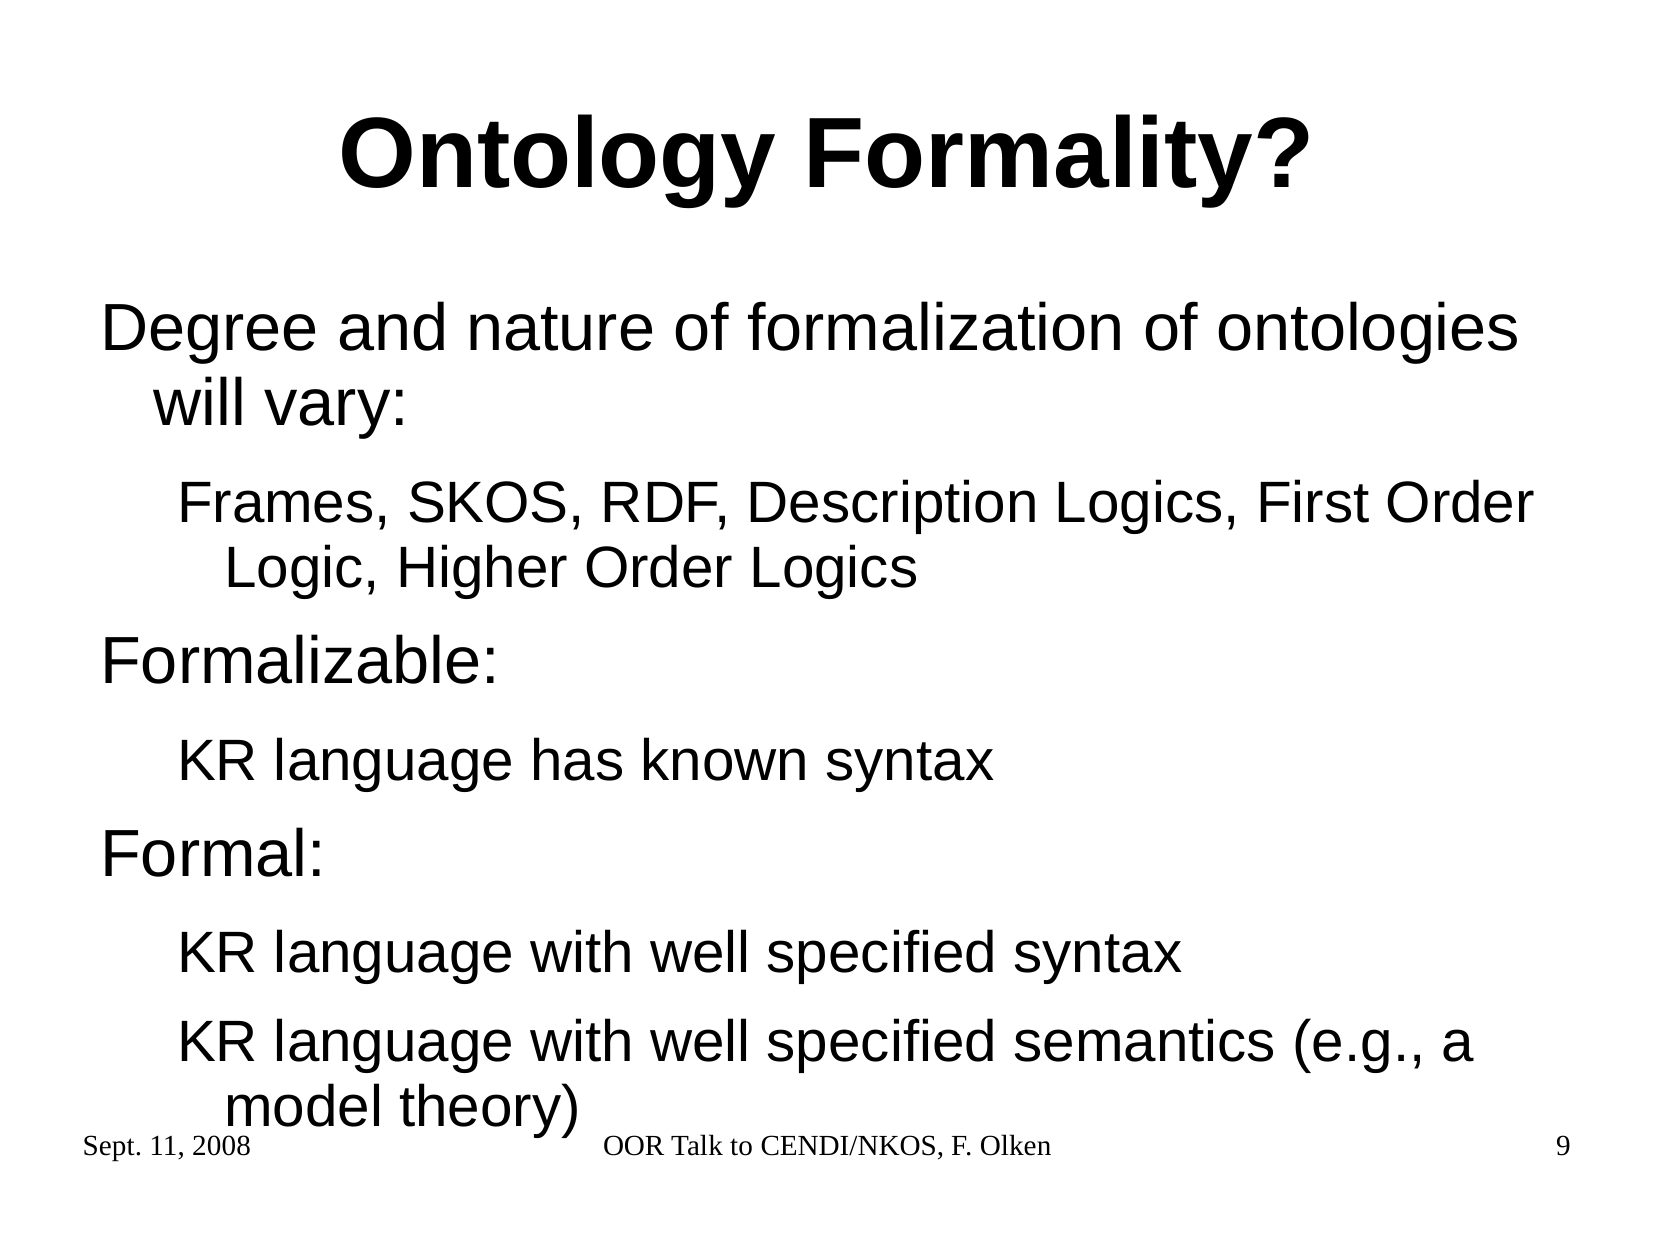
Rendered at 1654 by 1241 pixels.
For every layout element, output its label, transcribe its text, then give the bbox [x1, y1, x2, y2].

list Degree and nature of formalization of ontologies will vary: Frames, SKOS, RDF, Description Logics, First Order Logic, Higher Order Logics Formalizable: KR language has known syntax Formal: KR language with well specified syntax KR language with well specified semantics (e.g., a model theory) [82, 290, 1571, 1138]
title Ontology Formality? [82, 56, 1571, 250]
